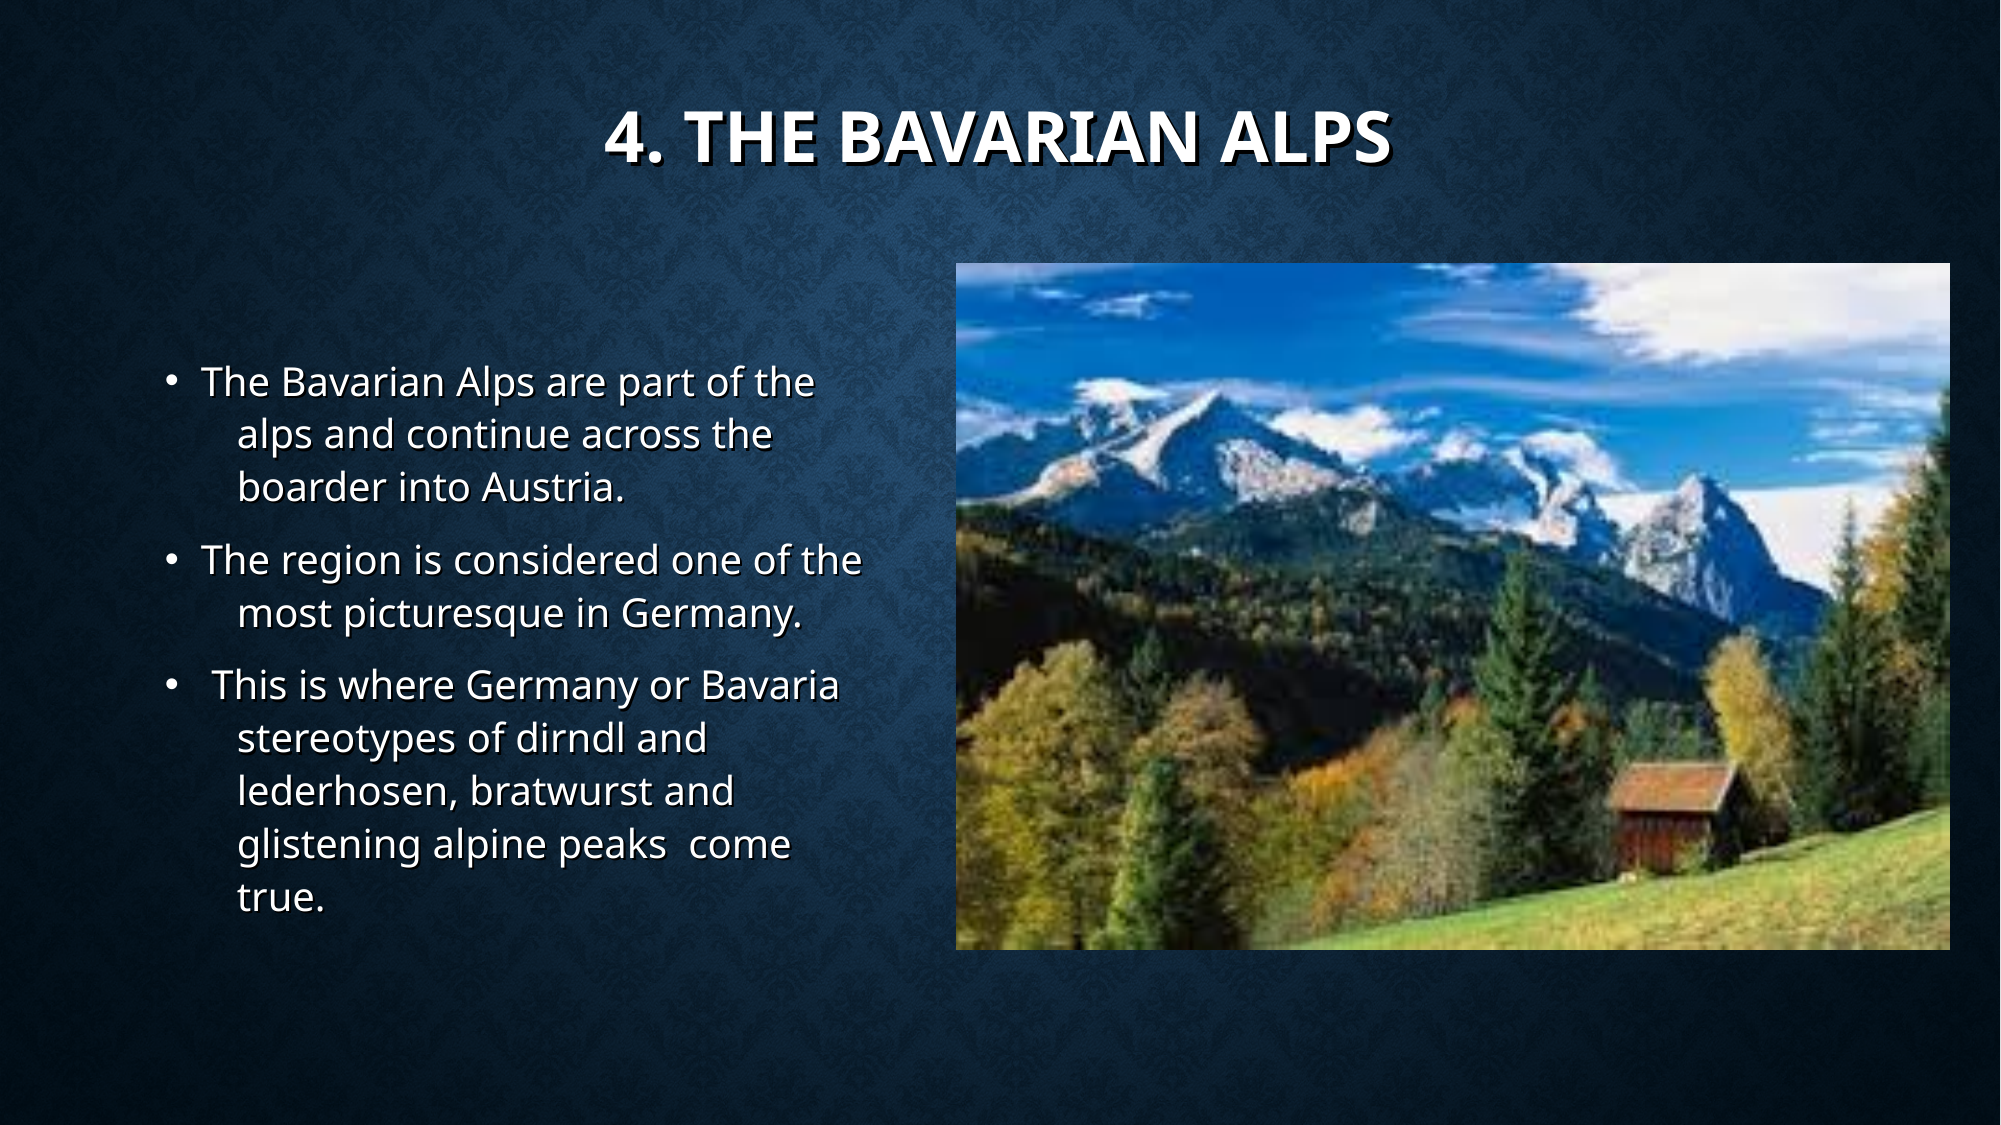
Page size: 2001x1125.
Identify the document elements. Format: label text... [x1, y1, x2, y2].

list The Bavarian Alps are part of the alps and continue across the boarder into Austria. The region is considered one of the most picturesque in Germany. This is where Germany or Bavaria stereotypes of dirndl and lederhosen, bratwurst and glistening alpine peaks come true. [149, 343, 886, 950]
picture [956, 263, 1950, 951]
title 4. The Bavarian alps [149, 31, 1849, 249]
